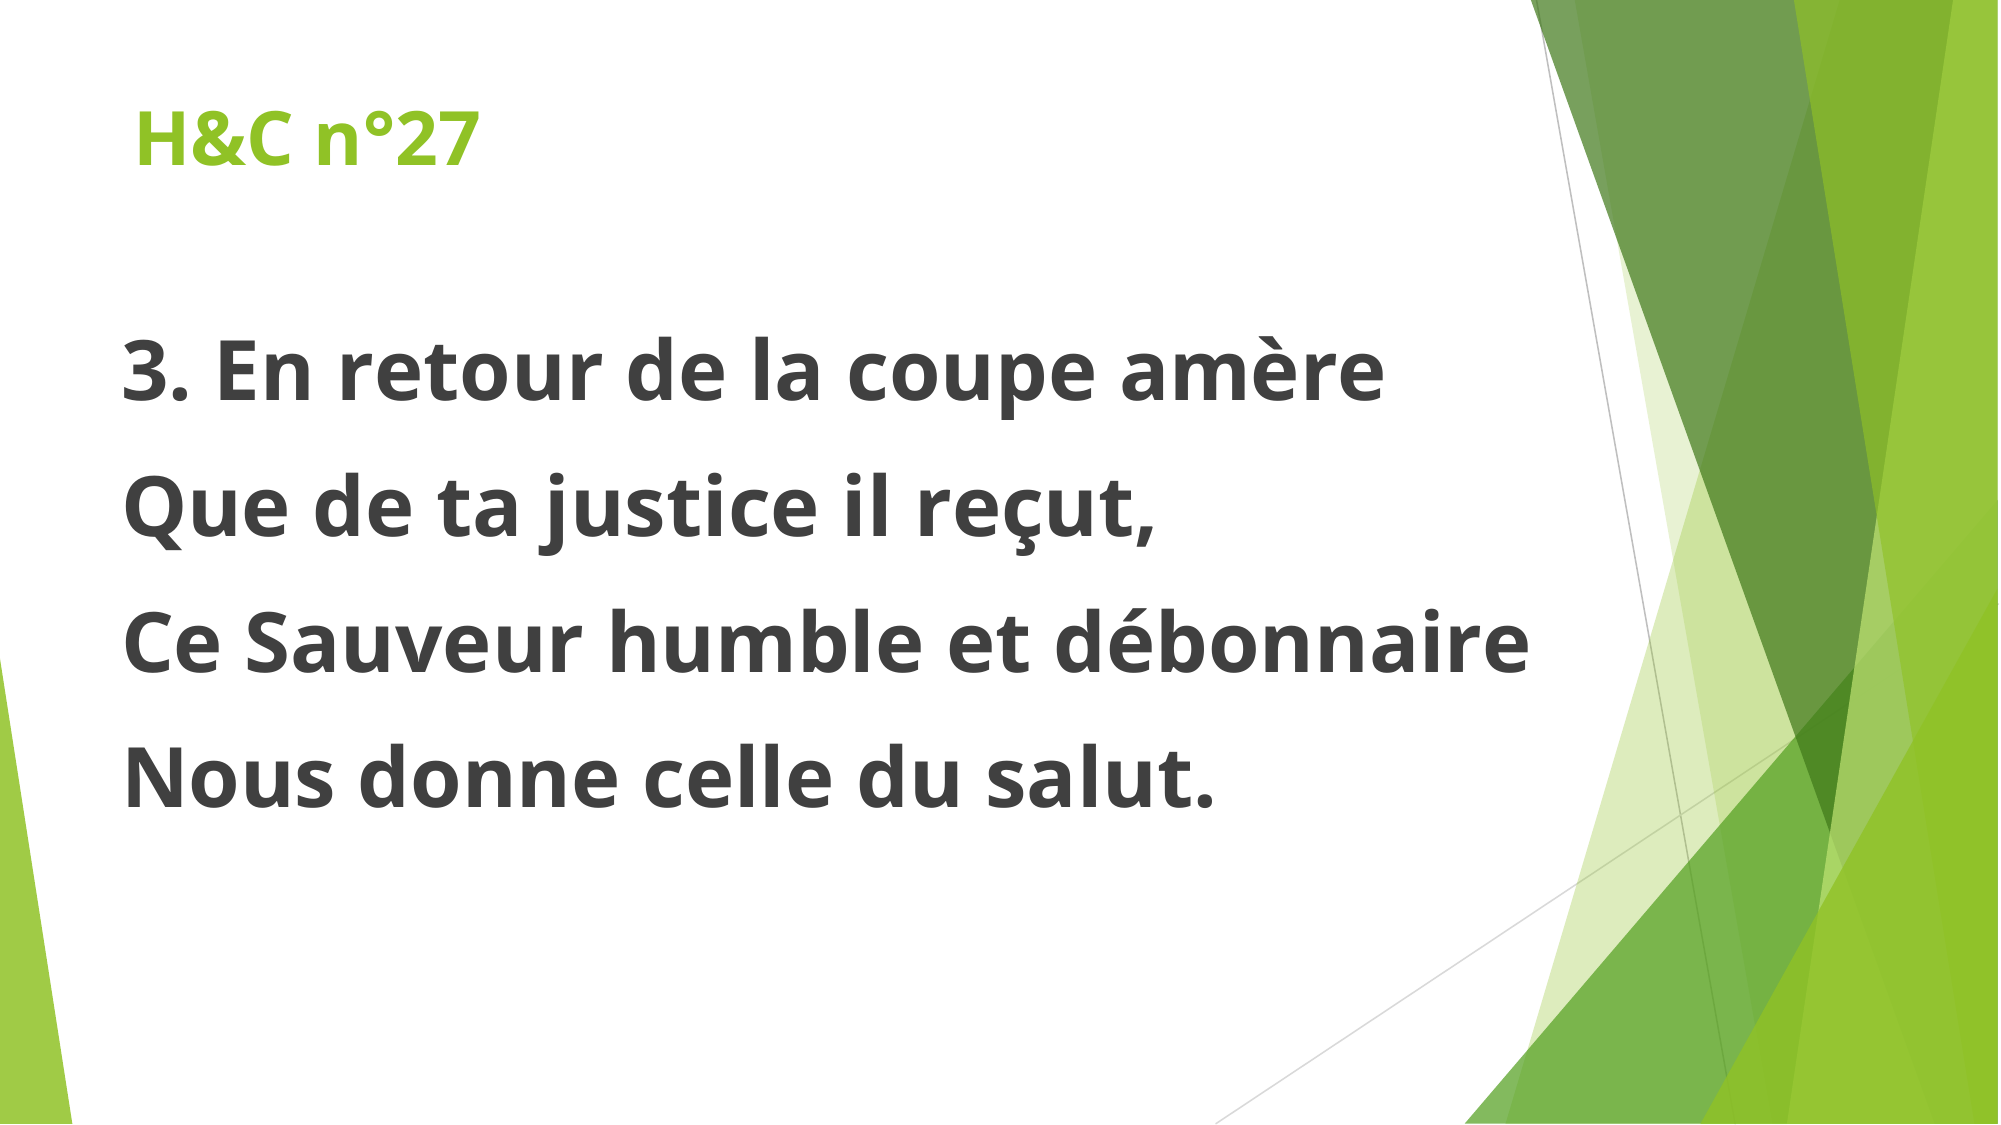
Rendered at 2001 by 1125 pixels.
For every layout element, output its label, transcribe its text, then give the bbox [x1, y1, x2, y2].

text_box H&C n°27 [118, 82, 1442, 260]
text_box 3. En retour de la coupe amère Que de ta justice il reçut, Ce Sauveur humble et débonnaire Nous donne celle du salut. [106, 295, 1973, 1037]
